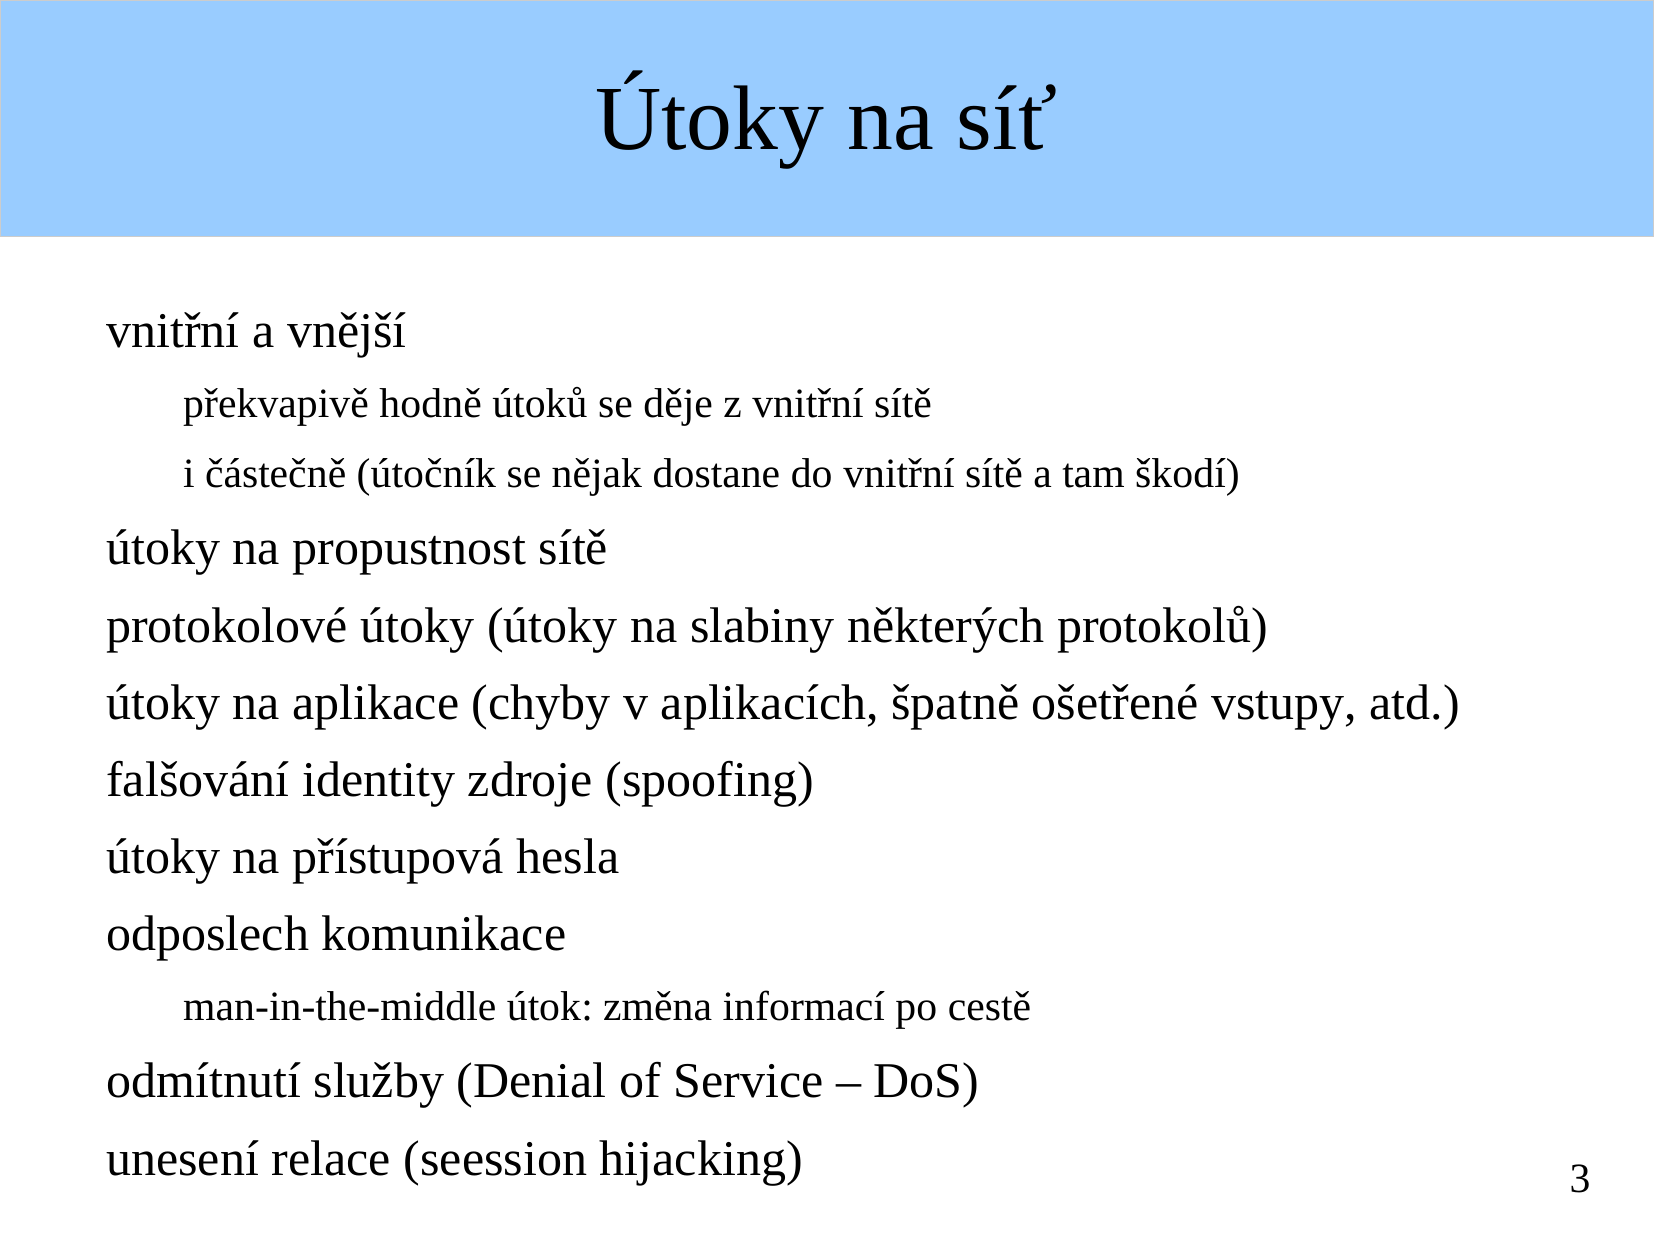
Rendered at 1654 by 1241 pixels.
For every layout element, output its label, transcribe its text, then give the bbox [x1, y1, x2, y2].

list vnitřní a vnější překvapivě hodně útoků se děje z vnitřní sítě i částečně (útočník se nějak dostane do vnitřní sítě a tam škodí) útoky na propustnost sítě protokolové útoky (útoky na slabiny některých protokolů) útoky na aplikace (chyby v aplikacích, špatně ošetřené vstupy, atd.) falšování identity zdroje (spoofing) útoky na přístupová hesla odposlech komunikace man-in-the-middle útok: změna informací po cestě odmítnutí služby (Denial of Service – DoS) unesení relace (seession hijacking) [88, 303, 1565, 1186]
title Útoky na síť [0, 0, 1654, 237]
